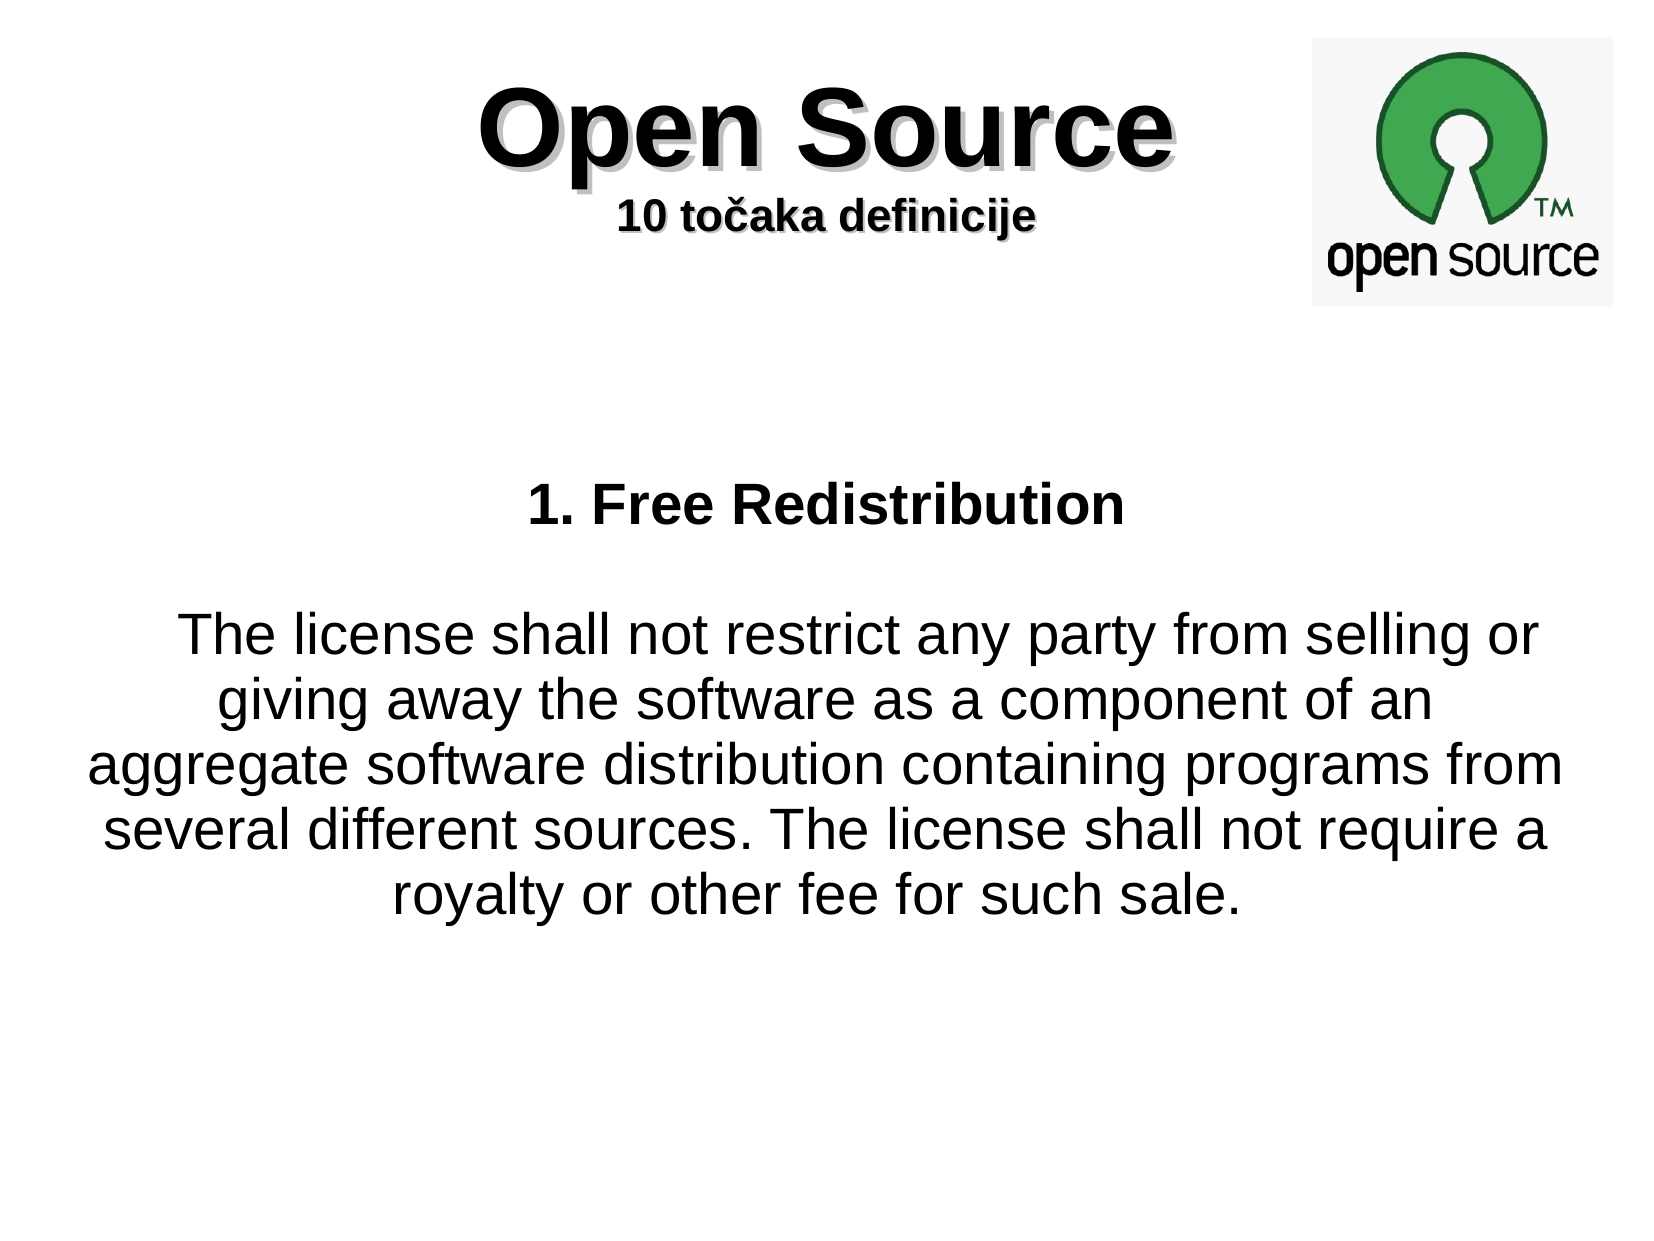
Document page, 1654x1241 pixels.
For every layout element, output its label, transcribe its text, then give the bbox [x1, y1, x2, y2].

title Open Source 10 točaka definicije [82, 49, 1312, 257]
subtitle 1. Free Redistribution The license shall not restrict any party from selling or giving away the software as a component of an aggregate software distribution containing programs from several different sources. The license shall not require a royalty or other fee for such sale. [82, 297, 1571, 1102]
picture [1312, 37, 1614, 307]
